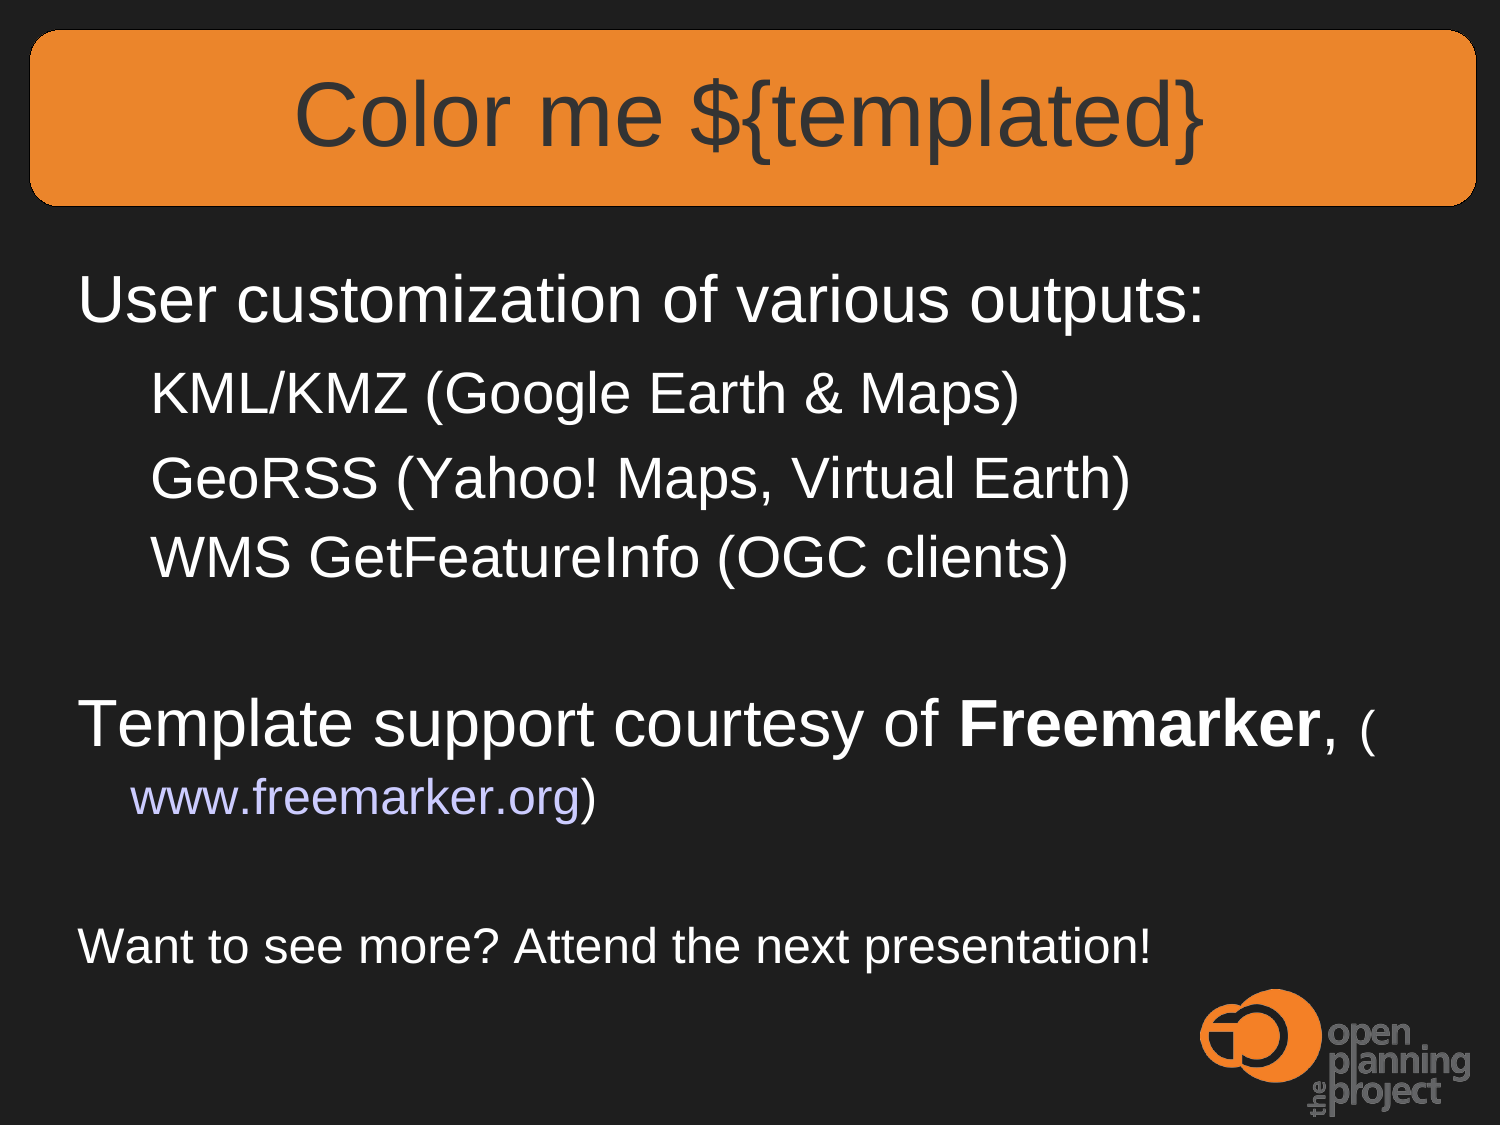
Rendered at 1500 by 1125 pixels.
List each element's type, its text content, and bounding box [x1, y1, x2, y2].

list User customization of various outputs: KML/KMZ (Google Earth & Maps)‏ GeoRSS (Yahoo! Maps, Virtual Earth) WMS GetFeatureInfo (OGC clients) Template support courtesy of Freemarker, (www.freemarker.org)‏ Want to see more? Attend the next presentation! [74, 262, 1425, 991]
picture [1200, 989, 1470, 1117]
title Color me ${templated} [74, 35, 1425, 207]
